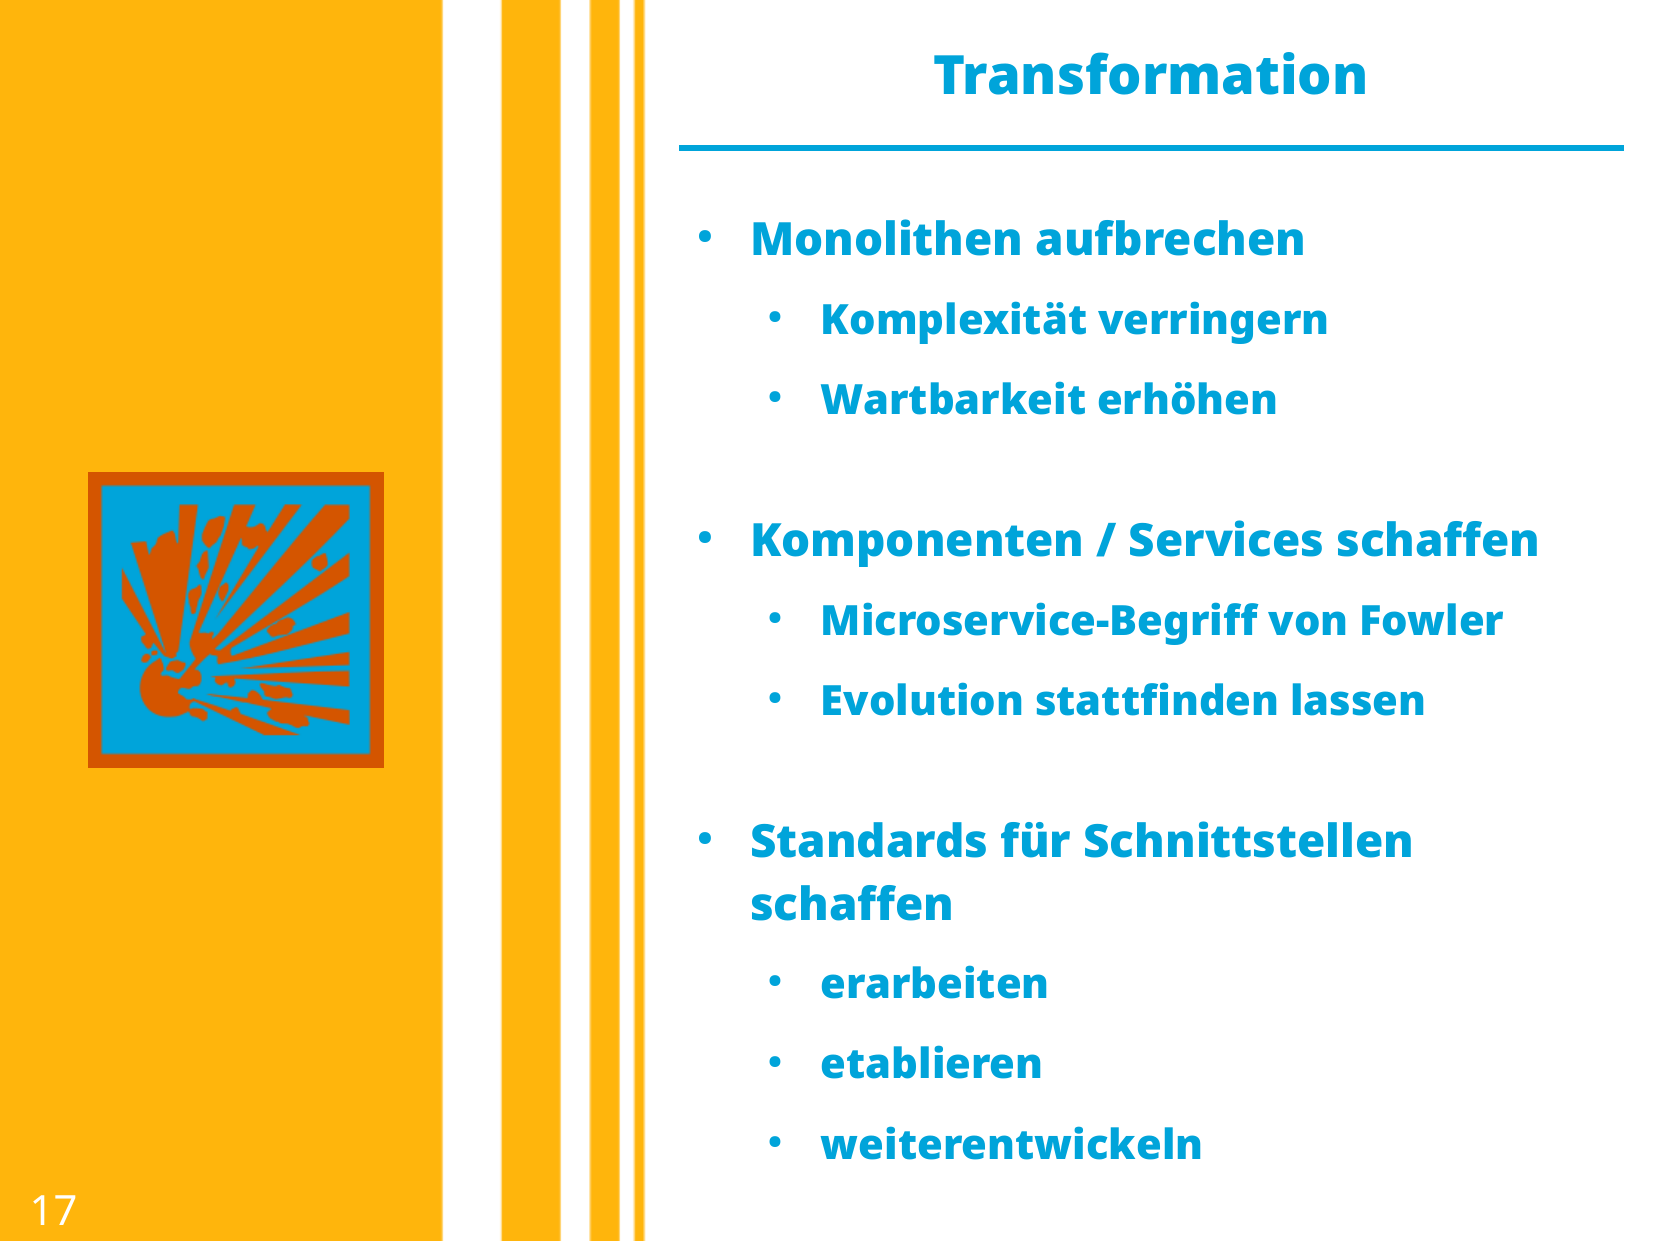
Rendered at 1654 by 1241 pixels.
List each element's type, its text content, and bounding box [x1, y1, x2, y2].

title Transformation [679, 29, 1625, 119]
list Monolithen aufbrechen Komplexität verringern Wartbarkeit erhöhen Komponenten / Services schaffen Microservice-Begriff von Fowler Evolution stattfinden lassen Standards für Schnittstellen schaffen erarbeiten etablieren weiterentwickeln [679, 206, 1625, 1211]
picture [0, 0, 1653, 1241]
